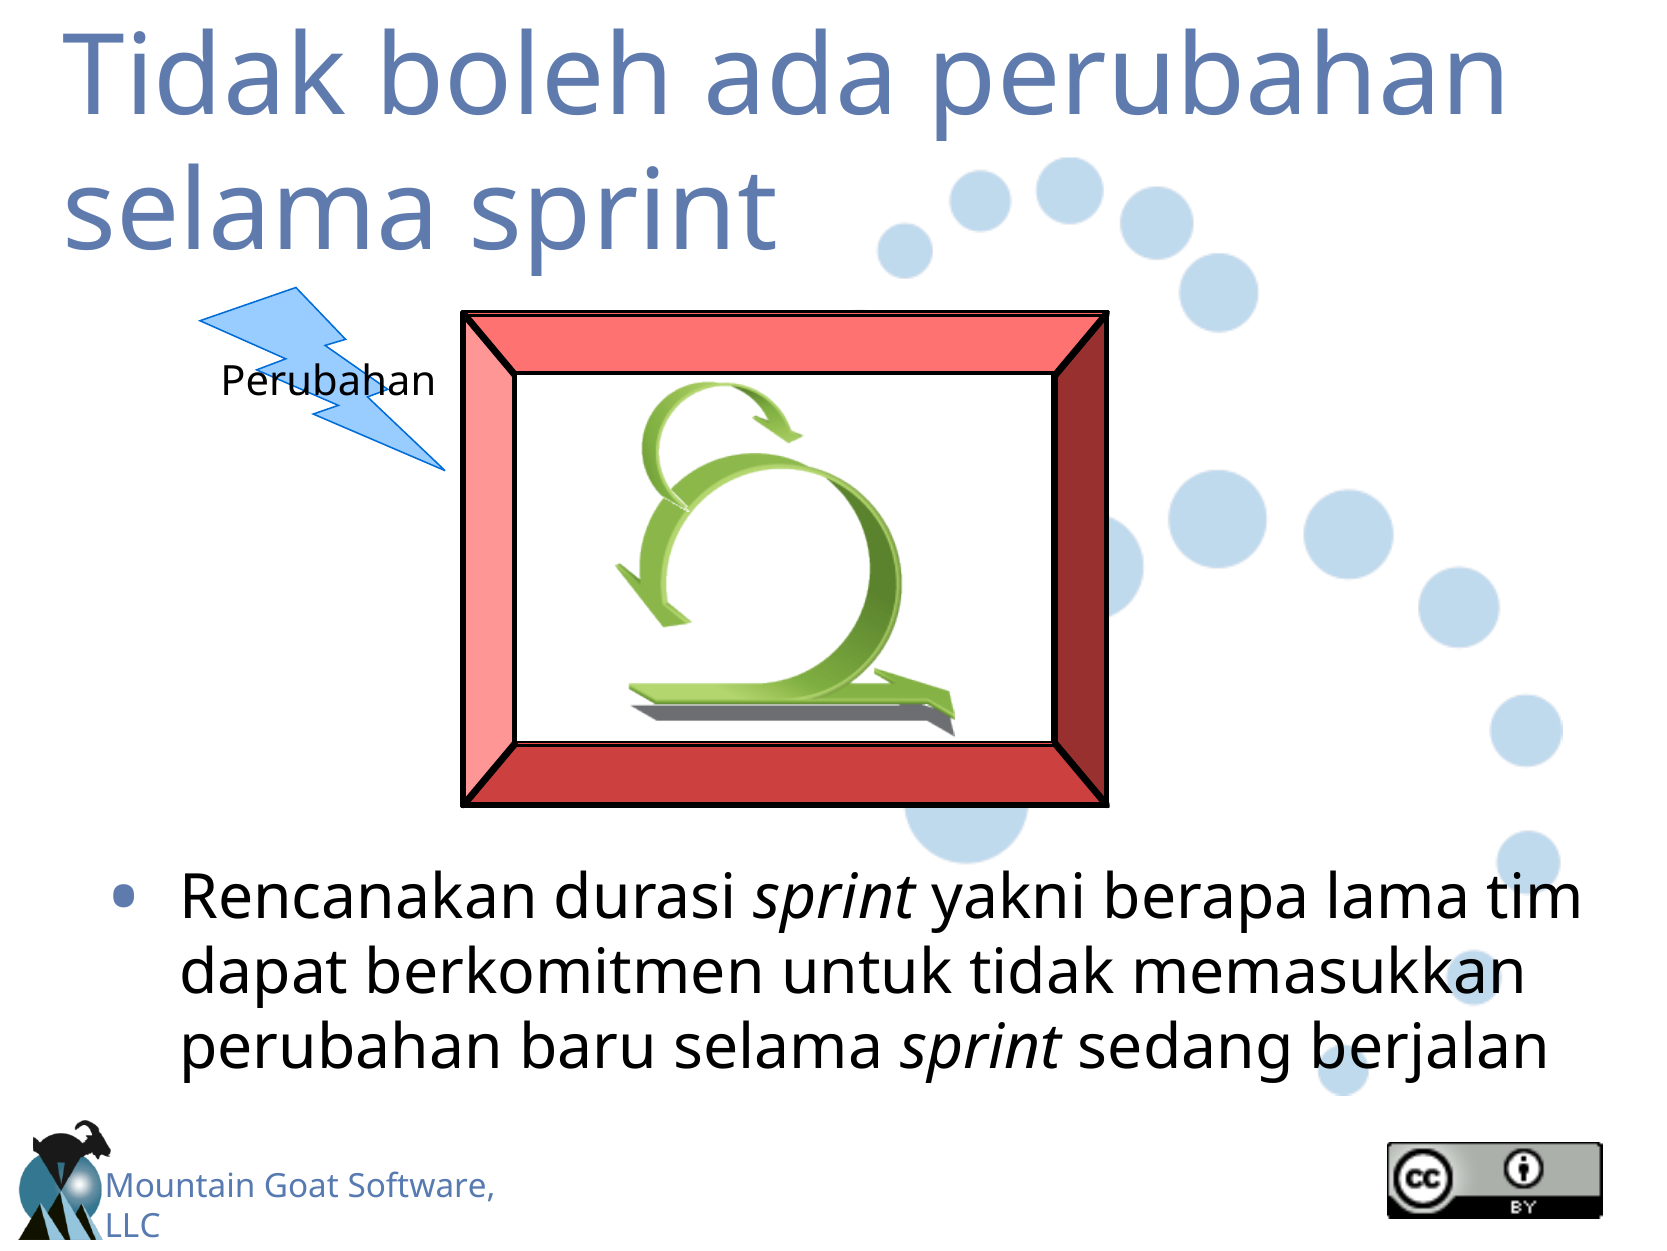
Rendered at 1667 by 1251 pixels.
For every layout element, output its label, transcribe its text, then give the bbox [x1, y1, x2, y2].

picture [1387, 1142, 1603, 1219]
text_box Perubahan [199, 287, 446, 471]
text_box [516, 374, 1053, 742]
title Tidak boleh ada perubahan selama sprint [56, 0, 1667, 279]
picture [835, 1088, 1563, 1096]
picture [18, 1120, 111, 1240]
picture [458, 279, 1563, 849]
list Rencanakan durasi sprint yakni berapa lama tim dapat berkomitmen untuk tidak memasukkan perubahan baru selama sprint sedang berjalan [58, 849, 1611, 1088]
